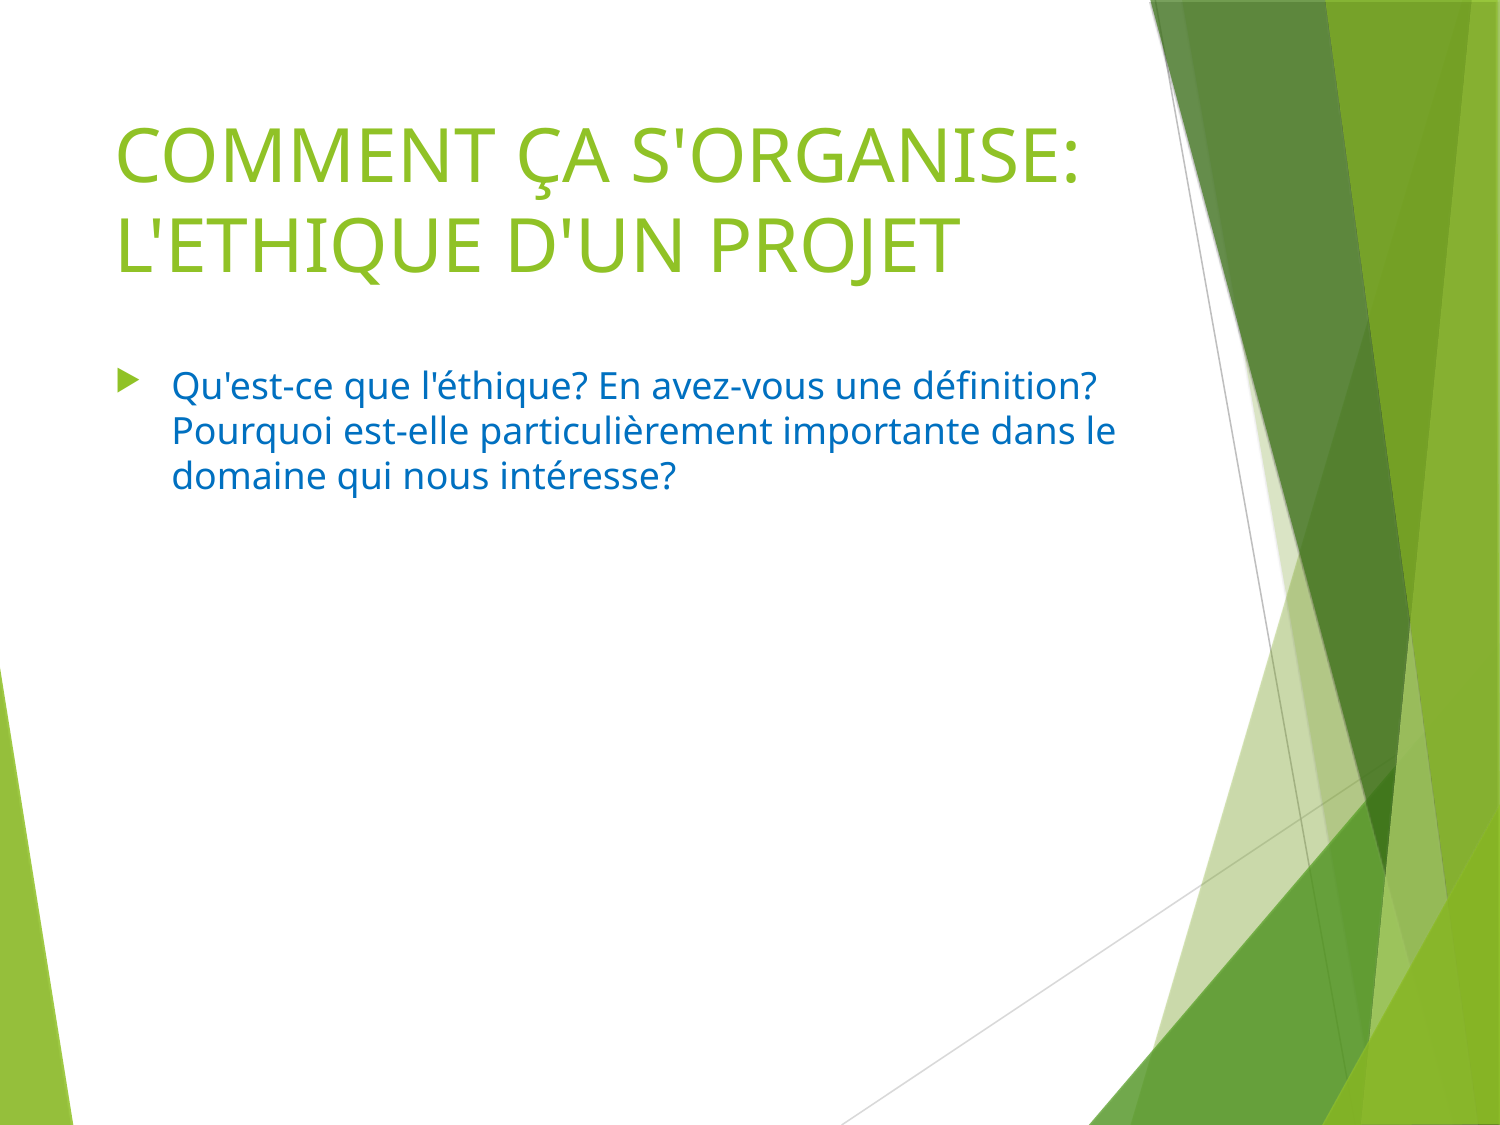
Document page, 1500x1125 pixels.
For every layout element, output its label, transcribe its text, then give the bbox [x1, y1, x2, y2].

title COMMENT ÇA S'ORGANISE: L'ETHIQUE D'UN PROJET [99, 99, 1142, 317]
list Qu'est-ce que l'éthique? En avez-vous une définition? Pourquoi est-elle particulièrement importante dans le domaine qui nous intéresse? [99, 354, 1258, 992]
